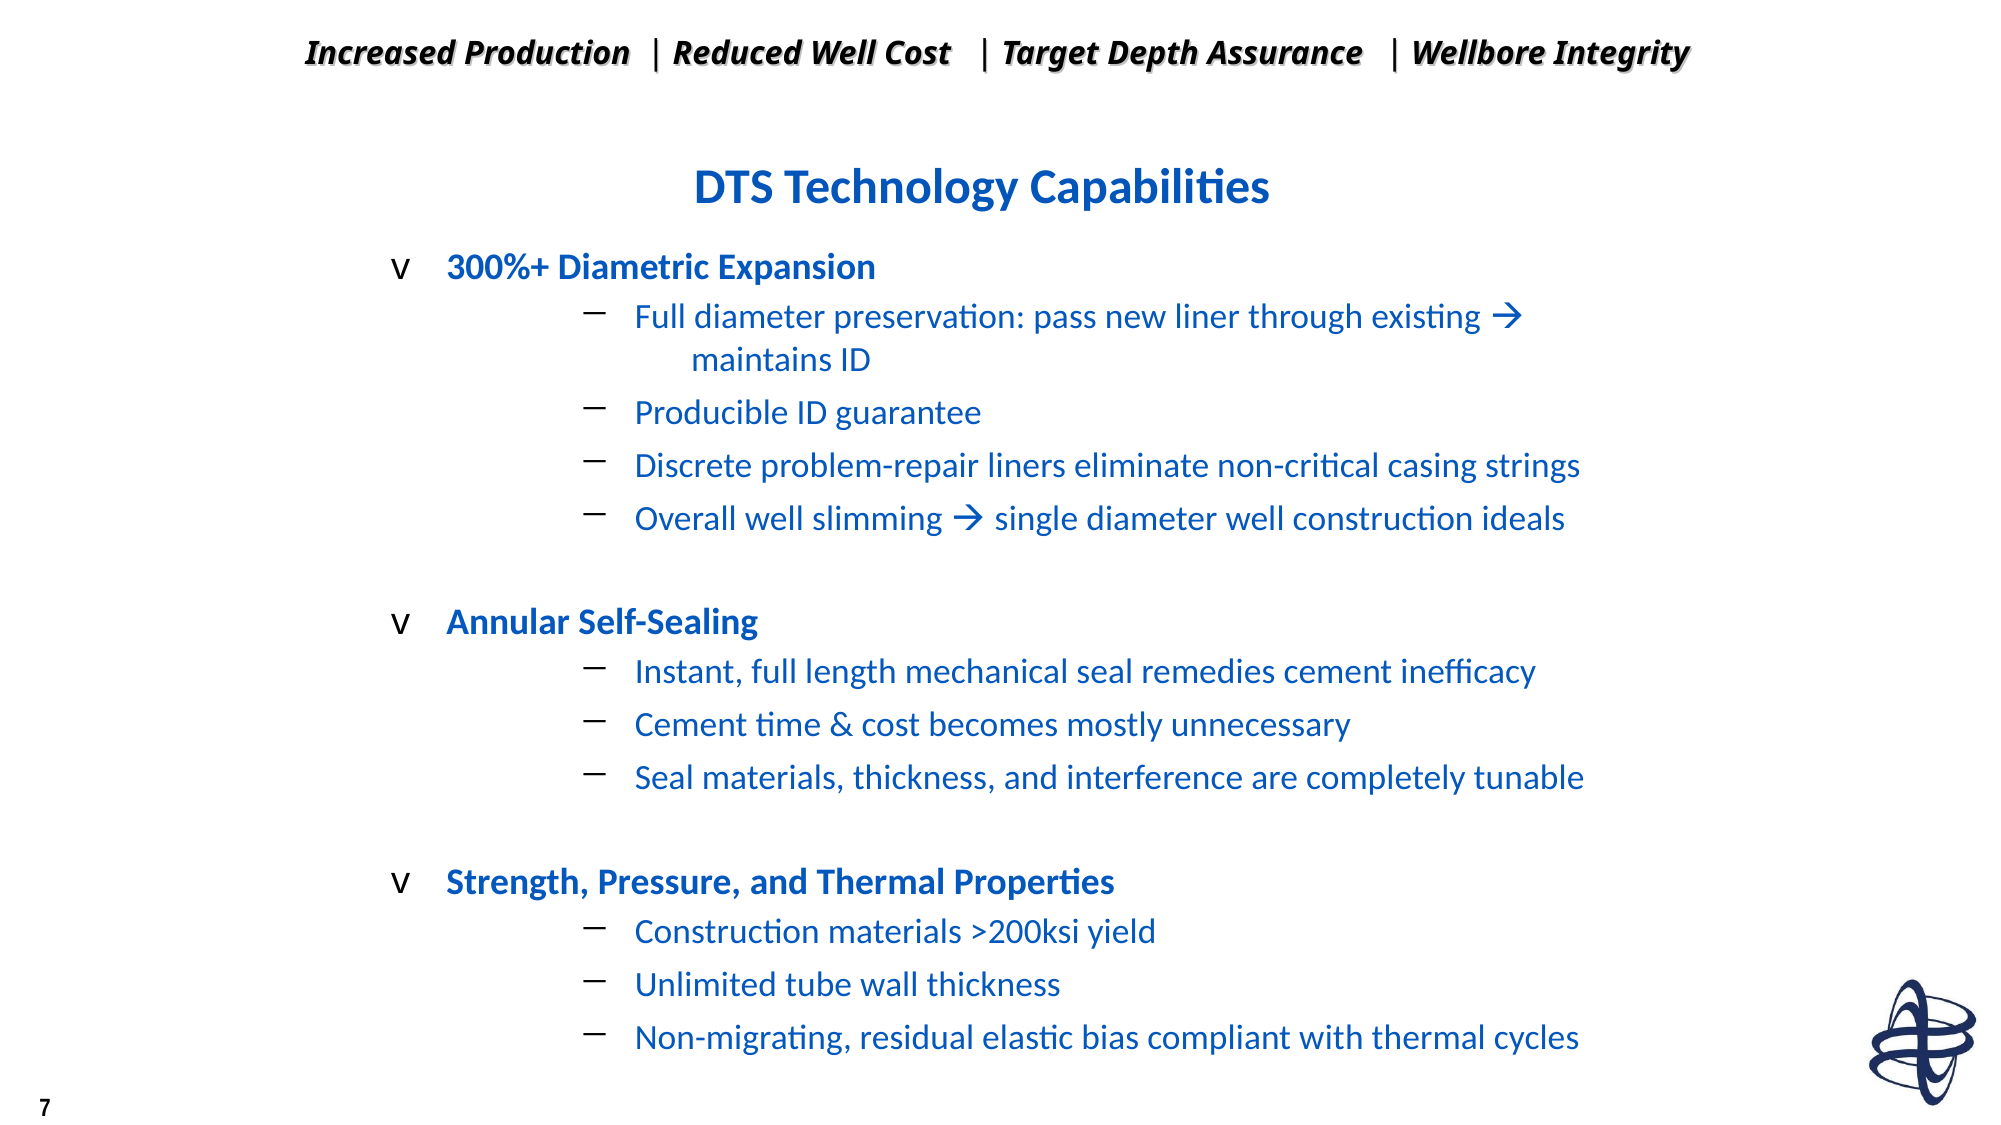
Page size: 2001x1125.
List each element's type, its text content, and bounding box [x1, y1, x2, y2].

picture [1861, 976, 1981, 1111]
text_box DTS Technology Capabilities [439, 142, 1539, 221]
text_box 300%+ Diametric Expansion Full diameter preservation: pass new liner through existing  maintains ID Producible ID guarantee Discrete problem-repair liners eliminate non-critical casing strings Overall well slimming  single diameter well construction ideals Annular Self-Sealing Instant, full length mechanical seal remedies cement inefficacy Cement time & cost becomes mostly unnecessary Seal materials, thickness, and interference are completely tunable Strength, Pressure, and Thermal Properties Construction materials >200ksi yield Unlimited tube wall thickness Non-migrating, residual elastic bias compliant with thermal cycles [376, 235, 1651, 1064]
text_box Increased Production │ Reduced Well Cost │ Target Depth Assurance │ Wellbore Integrity [219, 22, 1776, 79]
text_box 7 [24, 1084, 117, 1125]
